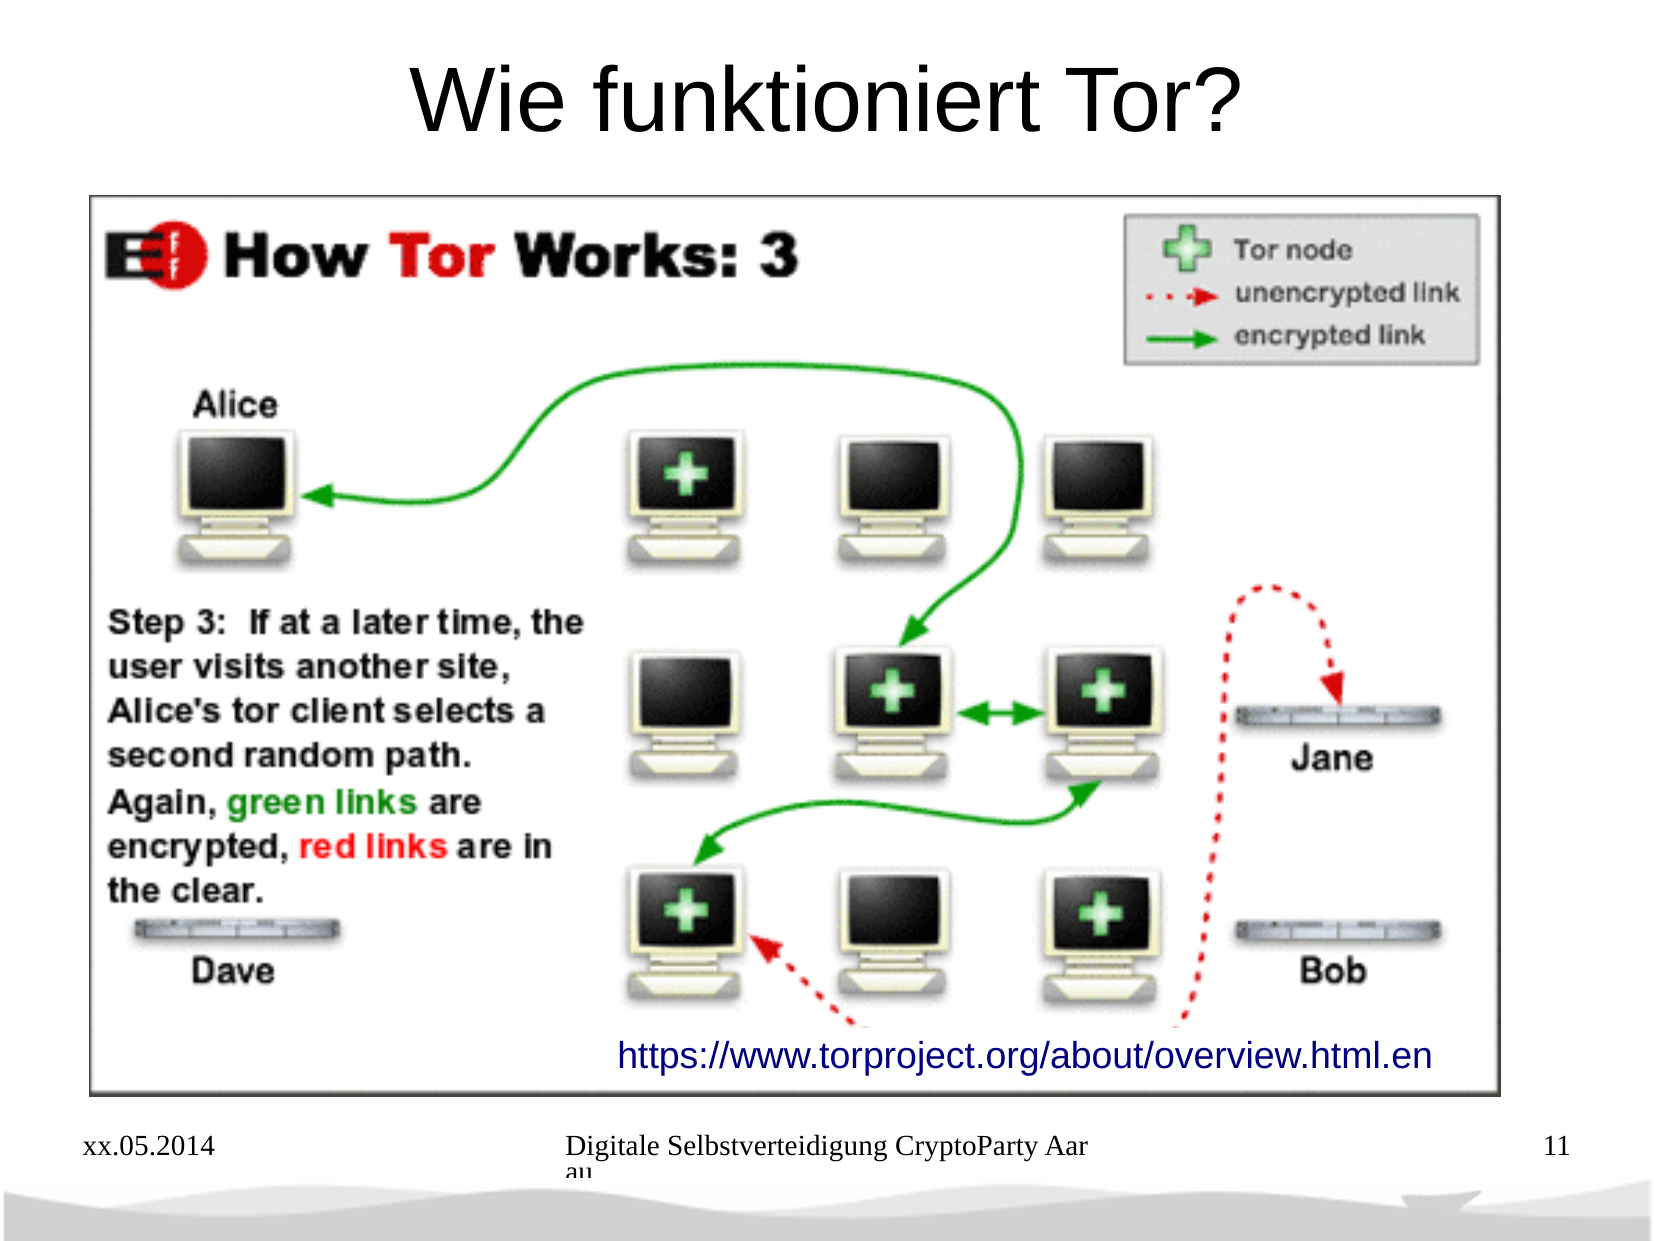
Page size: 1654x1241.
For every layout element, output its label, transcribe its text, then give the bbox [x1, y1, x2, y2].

title Wie funktioniert Tor? [82, 0, 1571, 204]
picture [89, 204, 1501, 1097]
picture [3, 1178, 1654, 1241]
text_box https://www.torproject.org/about/overview.html.en [206, 1027, 1459, 1085]
